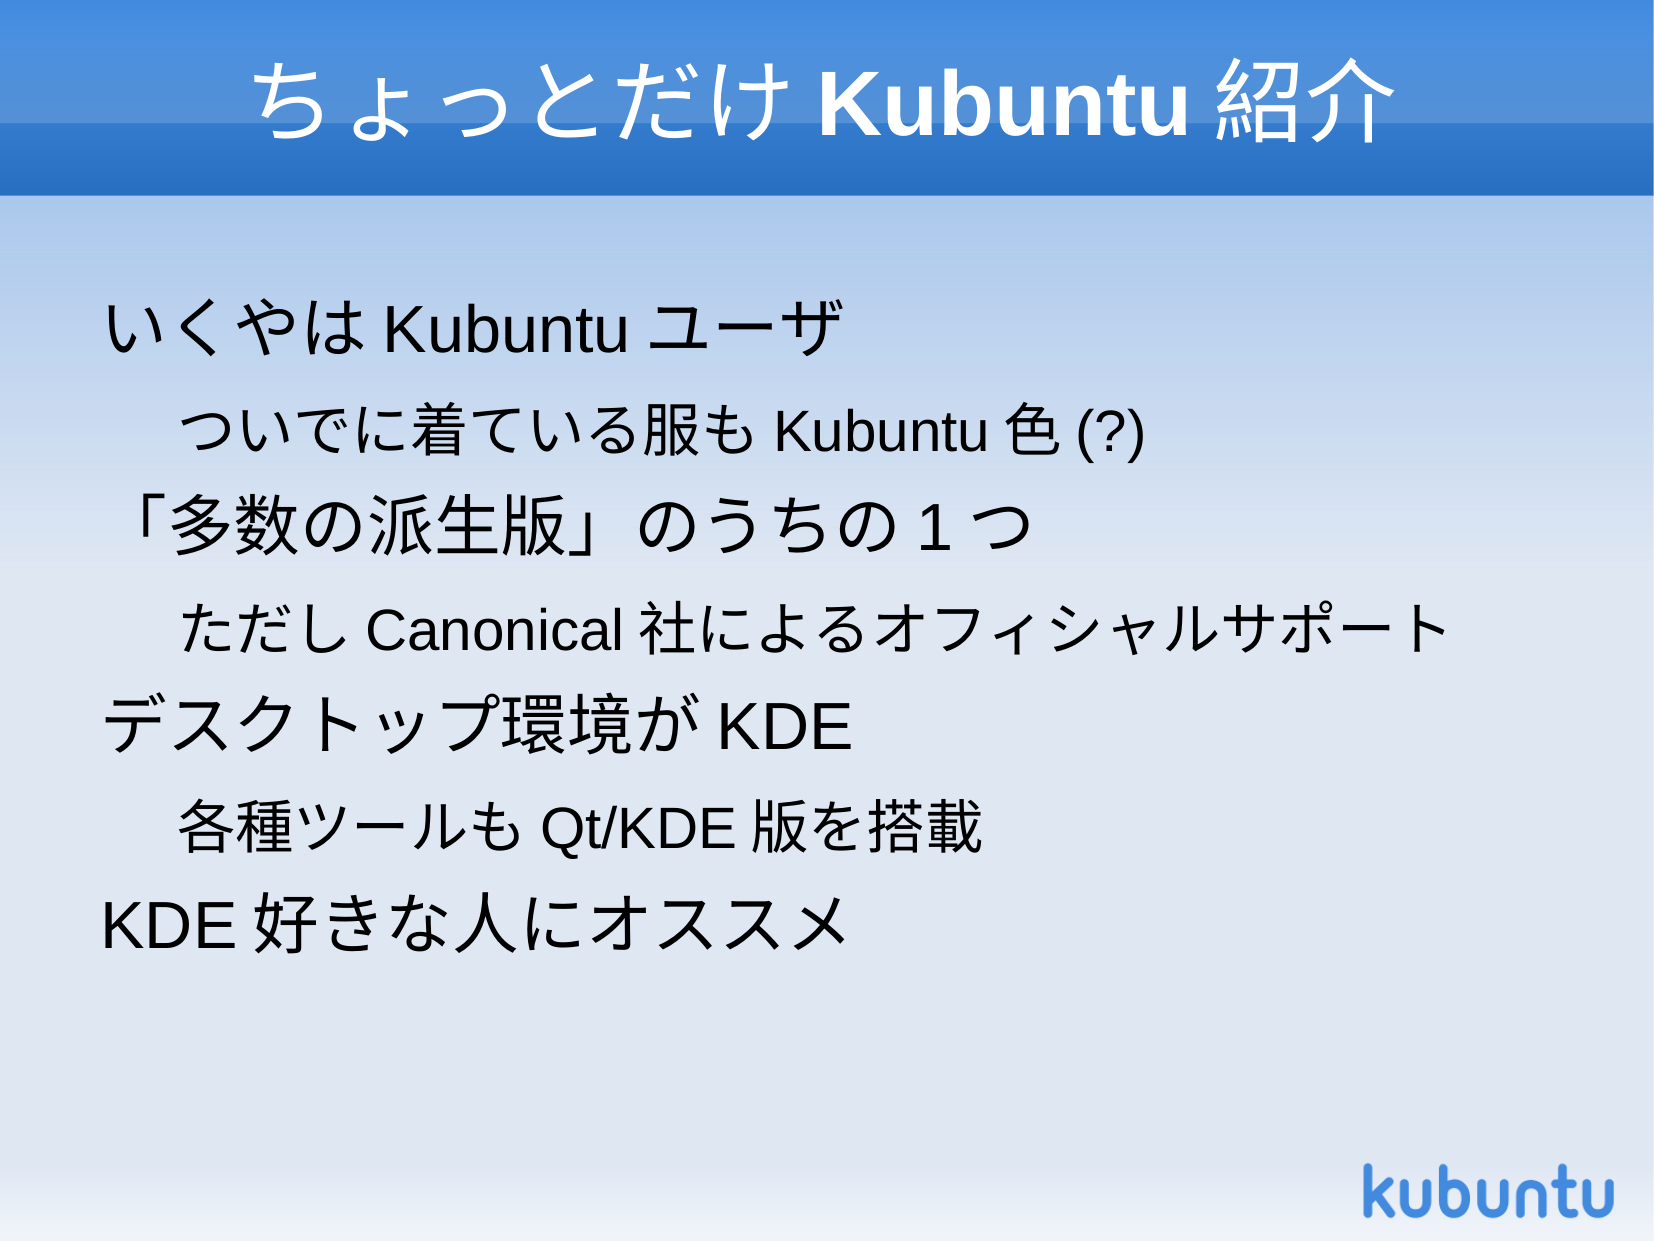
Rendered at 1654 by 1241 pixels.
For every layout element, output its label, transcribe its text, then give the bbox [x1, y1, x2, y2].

picture [0, 0, 1654, 1241]
list いくやはKubuntuユーザ ついでに着ている服もKubuntu色(?) 「多数の派生版」のうちの1つ ただしCanonical社によるオフィシャルサポート デスクトップ環境がKDE 各種ツールもQt/KDE版を搭載 KDE好きな人にオススメ [82, 290, 1571, 1109]
title ちょっとだけKubuntu紹介 [76, 0, 1565, 208]
